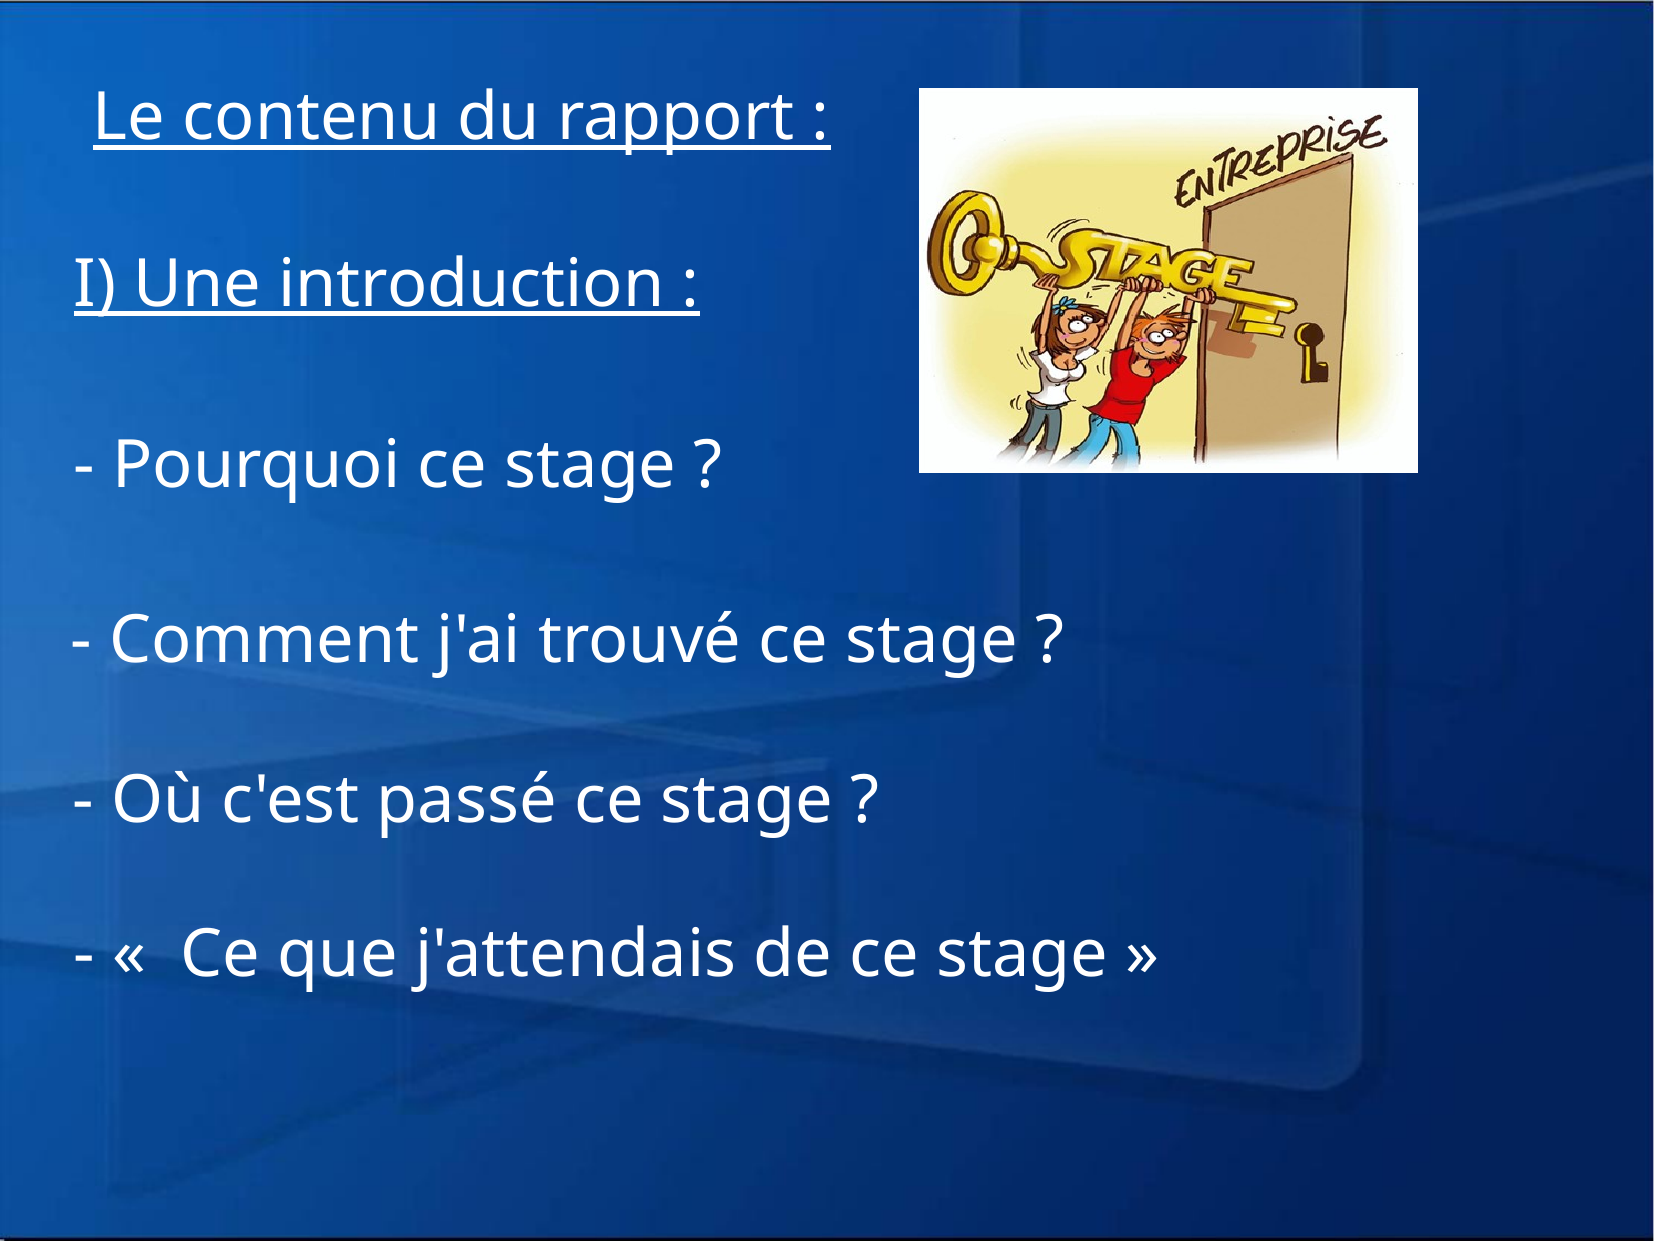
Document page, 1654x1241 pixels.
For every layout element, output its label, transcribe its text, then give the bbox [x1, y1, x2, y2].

text_box Le contenu du rapport : [78, 61, 965, 170]
text_box - Comment j'ai trouvé ce stage ? [55, 583, 1297, 785]
picture [0, 0, 1654, 1241]
text_box - « Ce que j'attendais de ce stage » [59, 897, 1359, 1006]
text_box I) Une introduction : - Pourquoi ce stage ? [59, 185, 1625, 811]
text_box - Où c'est passé ce stage ? [57, 744, 1210, 946]
